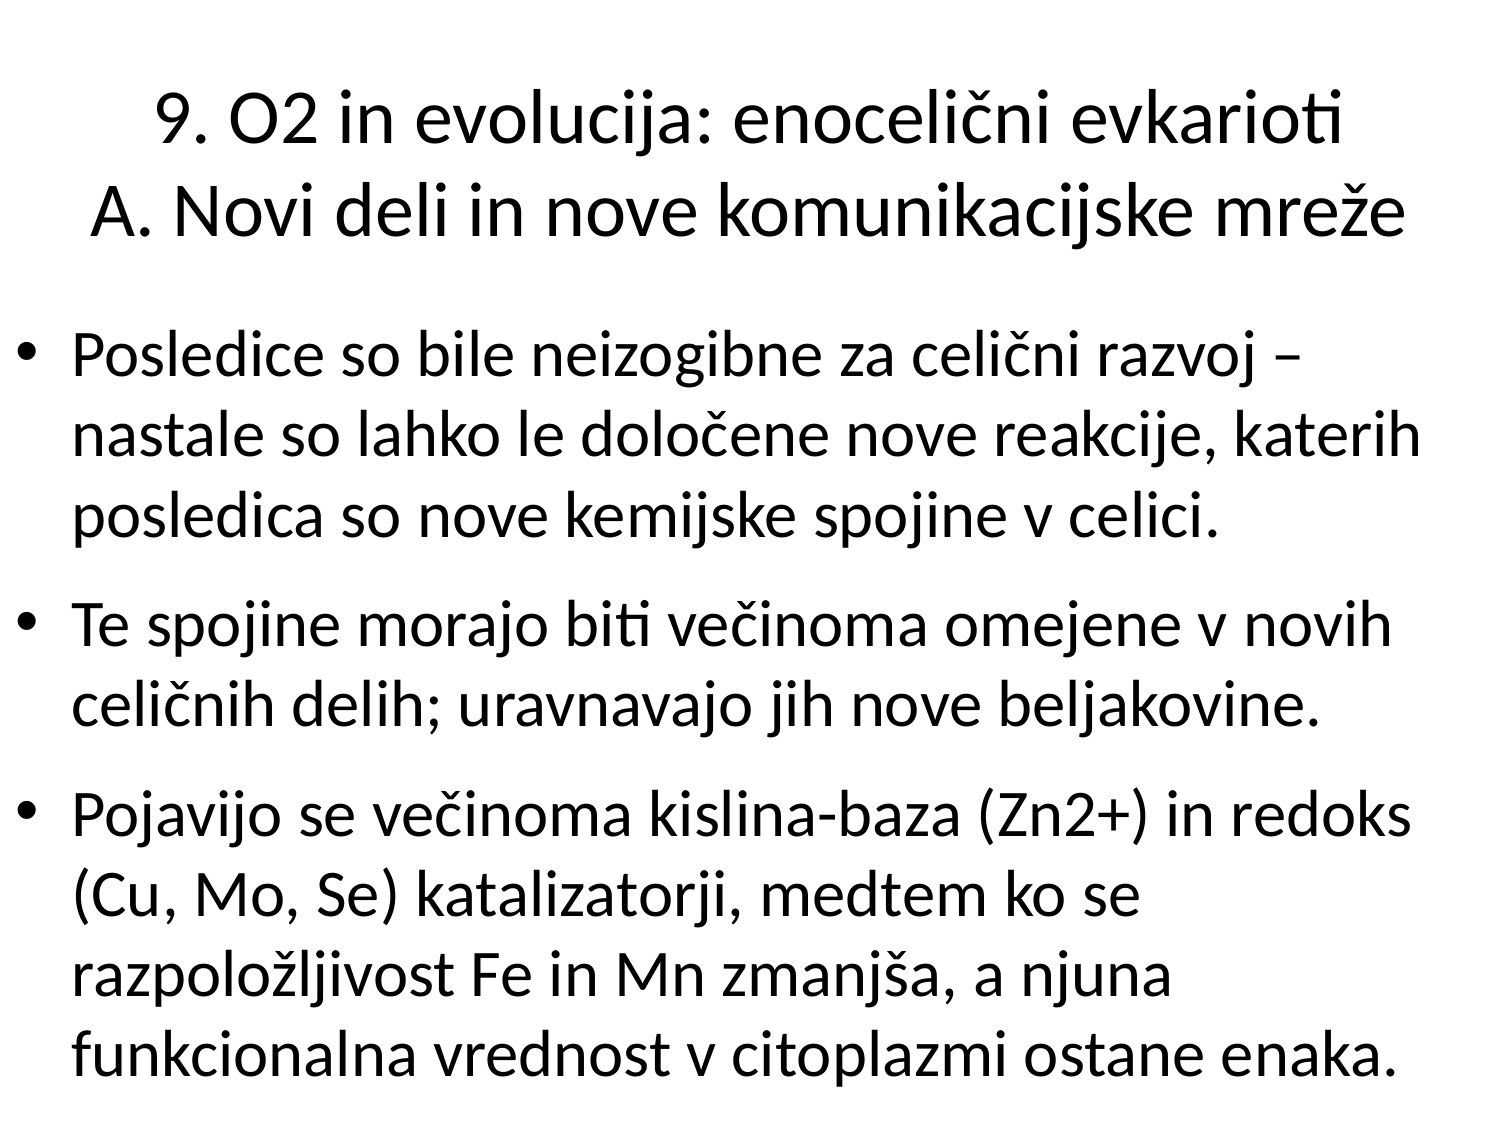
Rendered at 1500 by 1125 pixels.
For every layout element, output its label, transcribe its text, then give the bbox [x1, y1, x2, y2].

title 9. O2 in evolucija: enocelični evkarioti A. Novi deli in nove komunikacijske mreže [0, 30, 1500, 287]
list Posledice so bile neizogibne za celični razvoj – nastale so lahko le določene nove reakcije, katerih posledica so nove kemijske spojine v celici. Te spojine morajo biti večinoma omejene v novih celičnih delih; uravnavajo jih nove beljakovine. Pojavijo se večinoma kislina-baza (Zn2+) in redoks (Cu, Mo, Se) katalizatorji, medtem ko se razpoložljivost Fe in Mn zmanjša, a njuna funkcionalna vrednost v citoplazmi ostane enaka. [0, 302, 1500, 1125]
